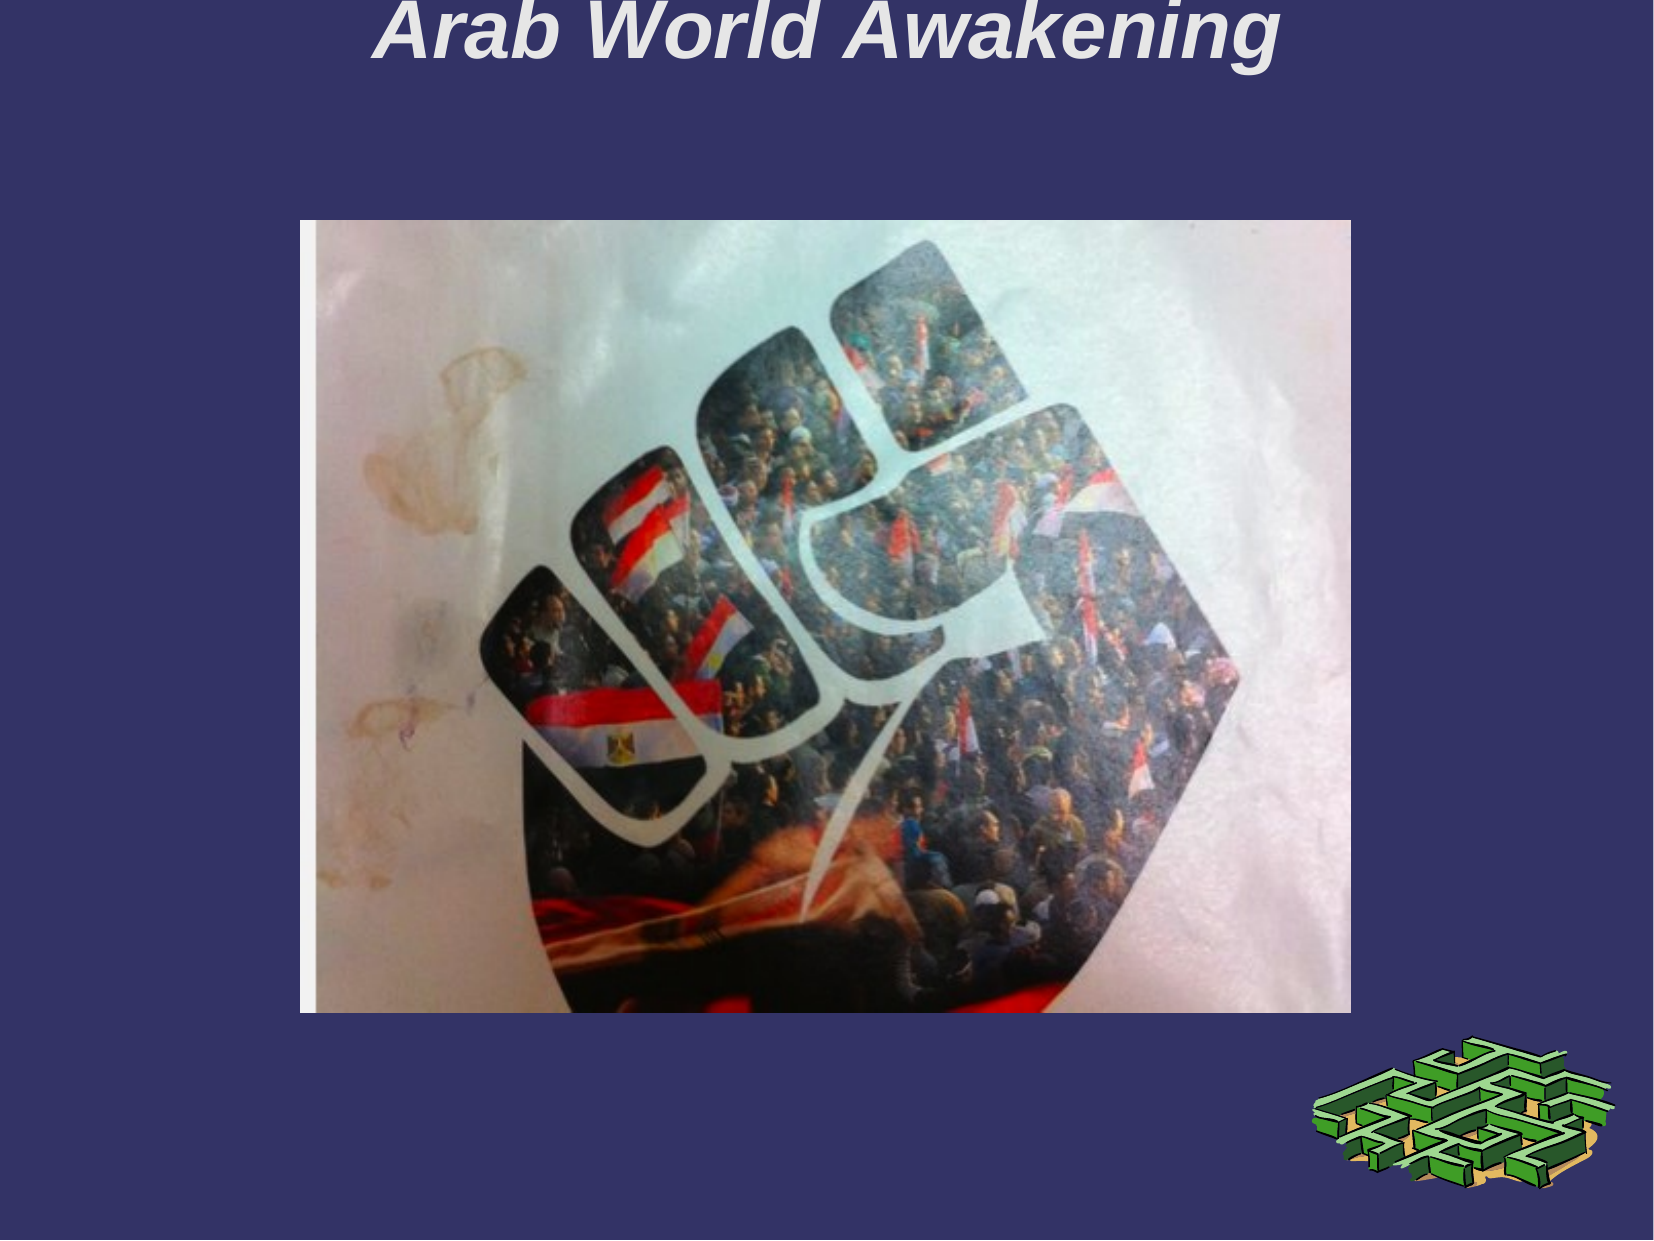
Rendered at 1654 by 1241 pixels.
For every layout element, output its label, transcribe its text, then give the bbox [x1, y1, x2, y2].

picture [300, 220, 1351, 1013]
title Arab World Awakening [121, 0, 1534, 263]
